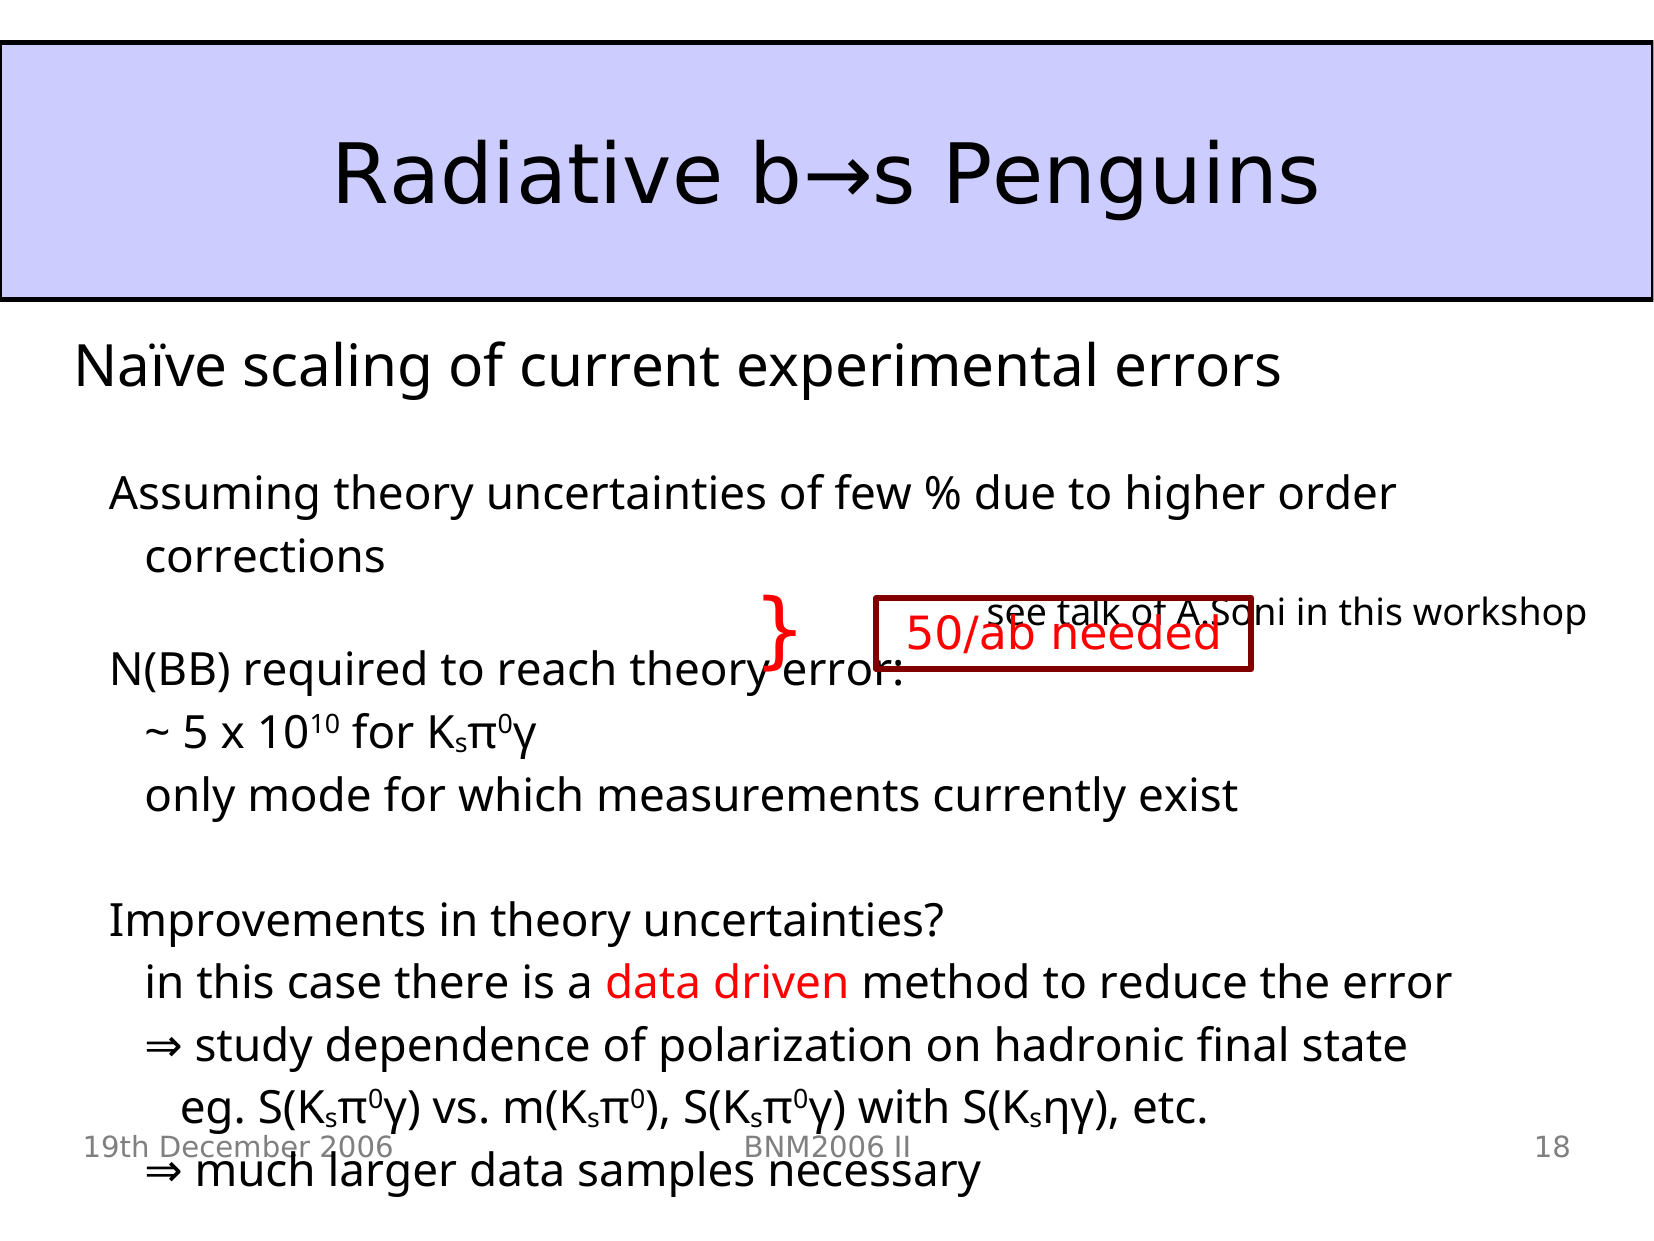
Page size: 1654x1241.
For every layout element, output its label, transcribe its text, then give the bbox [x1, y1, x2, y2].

text_box } [739, 574, 822, 687]
title Radiative b→s Penguins [0, 42, 1654, 300]
text_box Naïve scaling of current experimental errors Assuming theory uncertainties of few % due to higher order corrections see talk of A.Soni in this workshop N(BB) required to reach theory error: ~ 5 x 1010 for Ksπ0γ only mode for which measurements currently exist Improvements in theory uncertainties? in this case there is a data driven method to reduce the error ⇒ study dependence of polarization on hadronic final state eg. S(Ksπ0γ) vs. m(Ksπ0), S(Ksπ0γ) with S(Ksηγ), etc. ⇒ much larger data samples necessary [23, 316, 1613, 1085]
text_box 50/ab needed [876, 597, 1252, 669]
